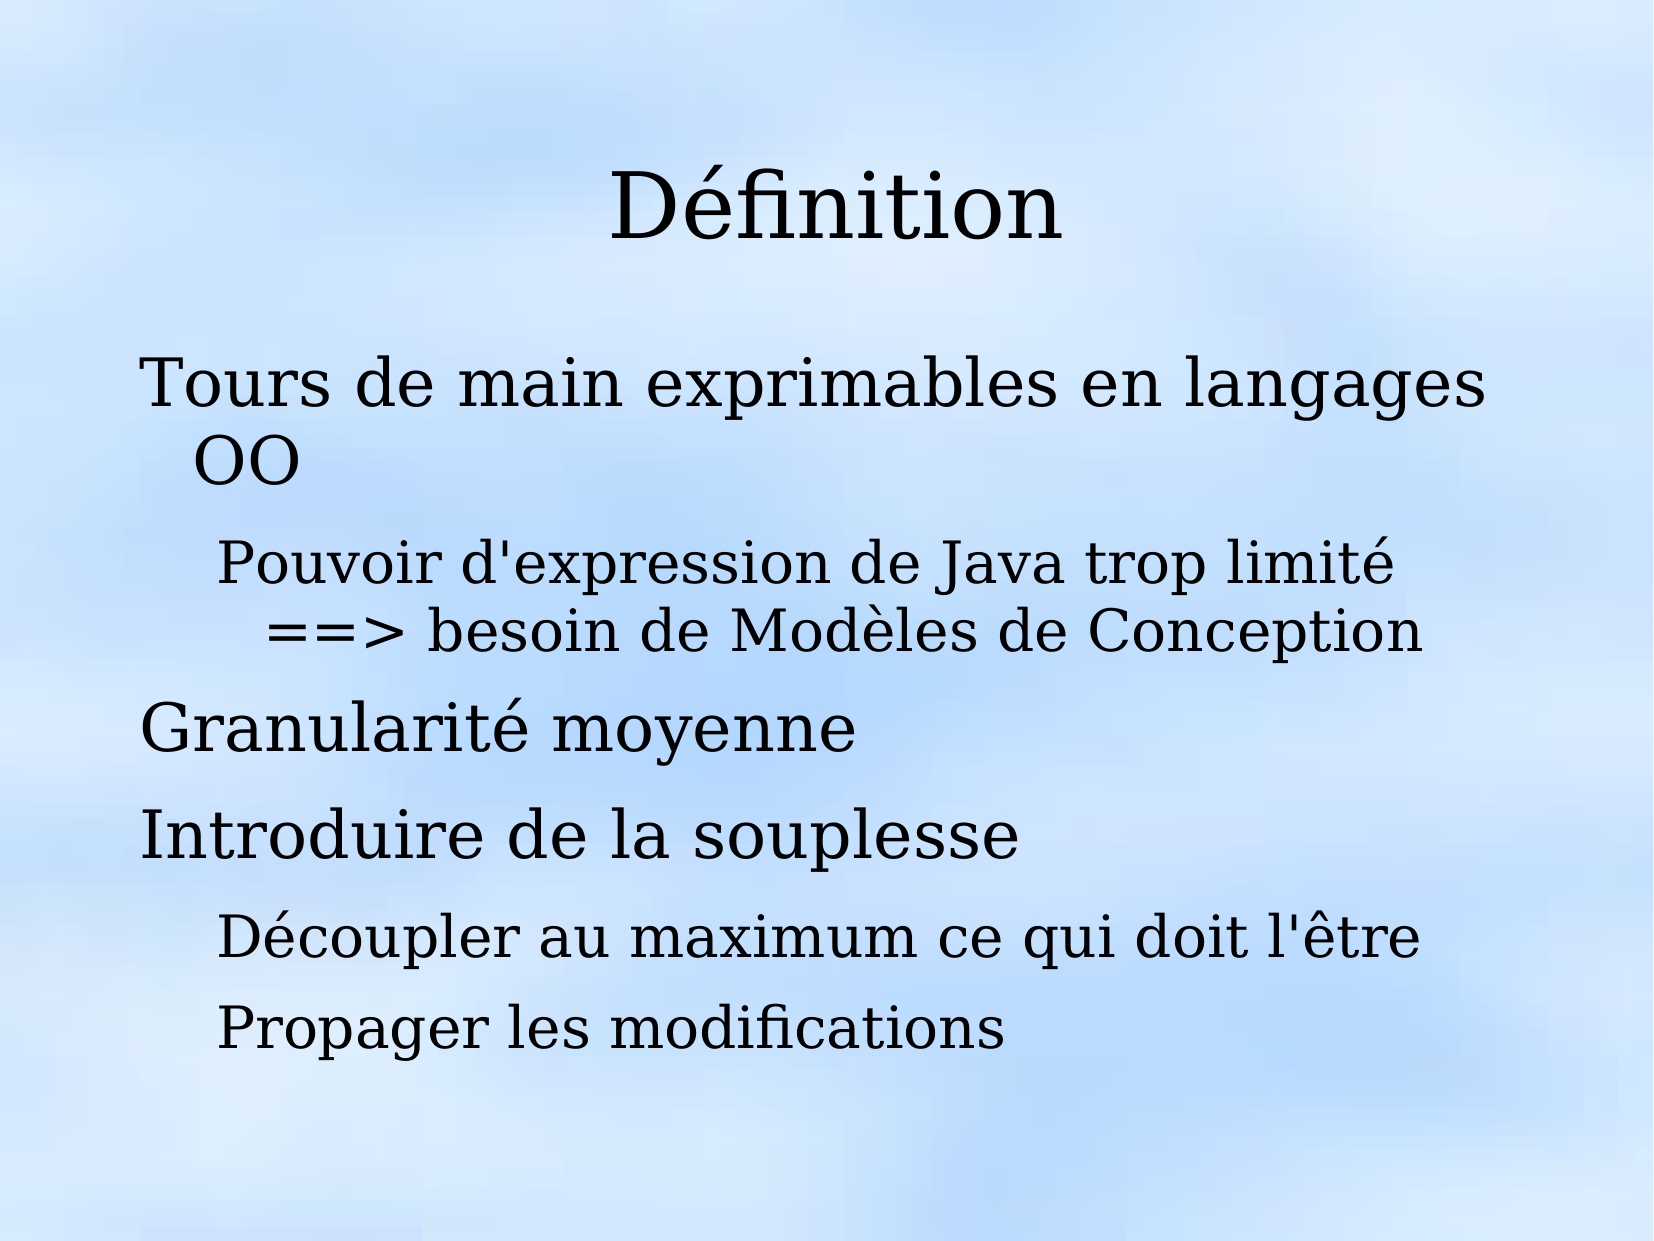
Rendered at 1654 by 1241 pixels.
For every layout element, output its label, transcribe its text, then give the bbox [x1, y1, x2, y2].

picture [0, 0, 1654, 1241]
title Définition [121, 102, 1534, 311]
list Tours de main exprimables en langages OO Pouvoir d'expression de Java trop limité ==> besoin de Modèles de Conception Granularité moyenne Introduire de la souplesse Découpler au maximum ce qui doit l'être Propager les modifications [121, 344, 1534, 1127]
